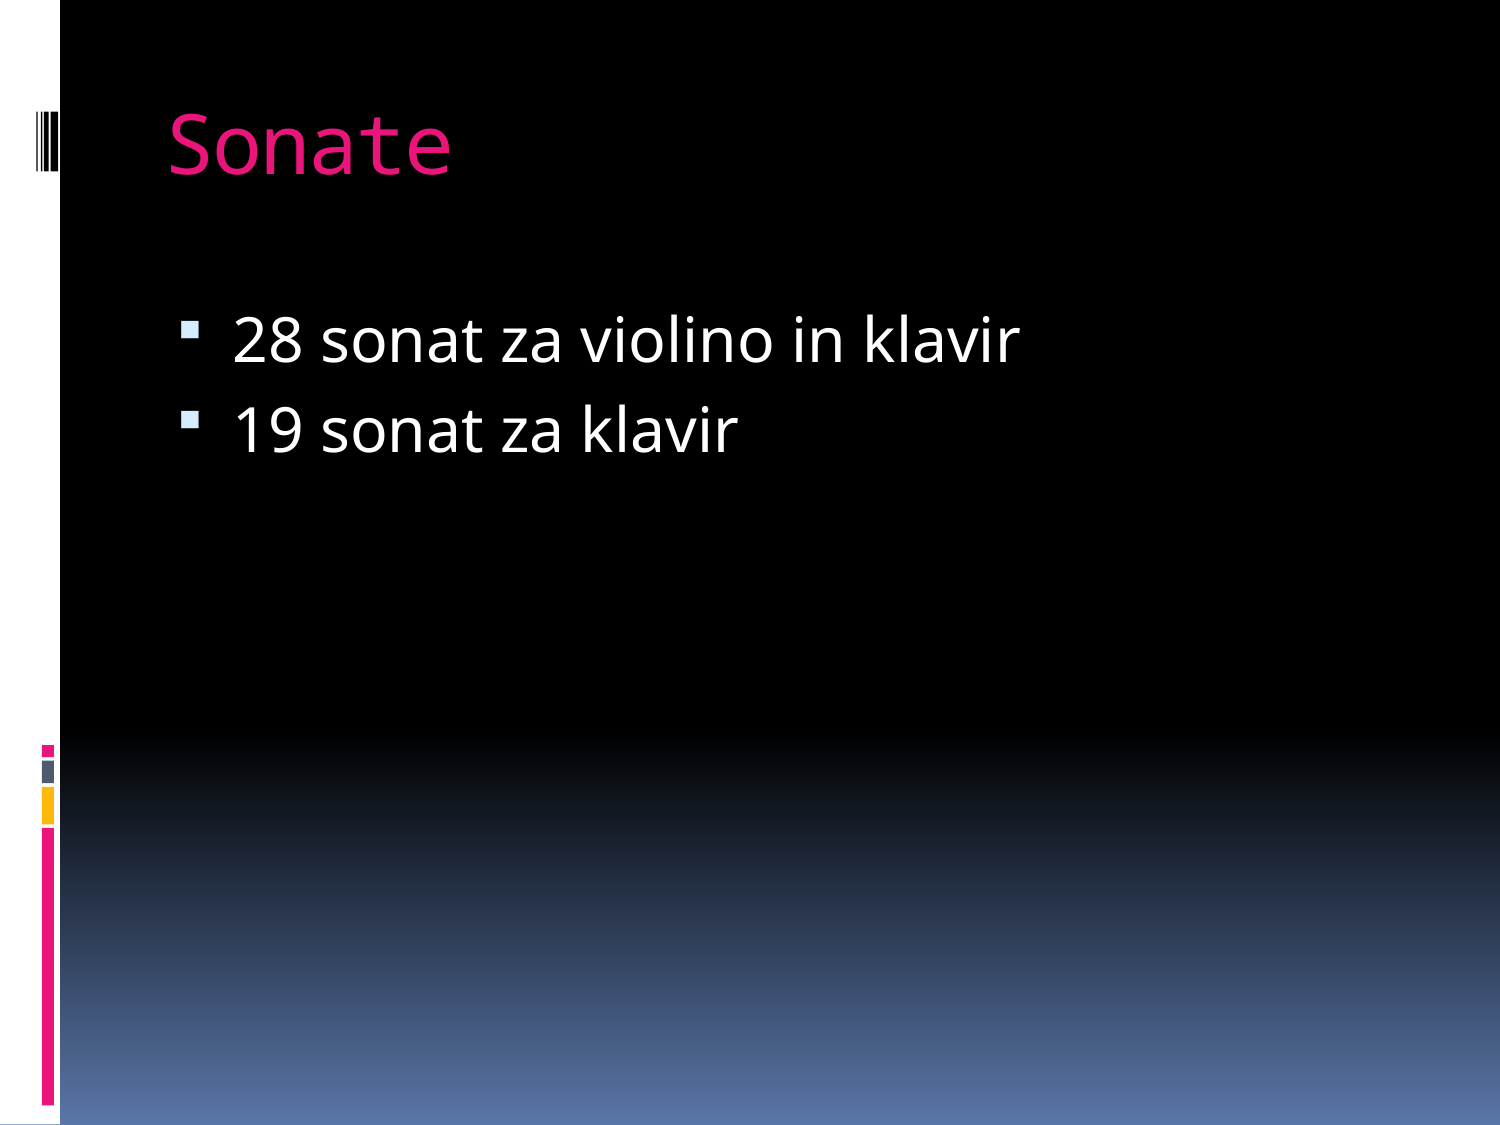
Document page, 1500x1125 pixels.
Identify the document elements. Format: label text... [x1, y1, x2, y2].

list 28 sonat za violino in klavir 19 sonat za klavir [150, 292, 1425, 1043]
title Sonate [150, 84, 1425, 235]
